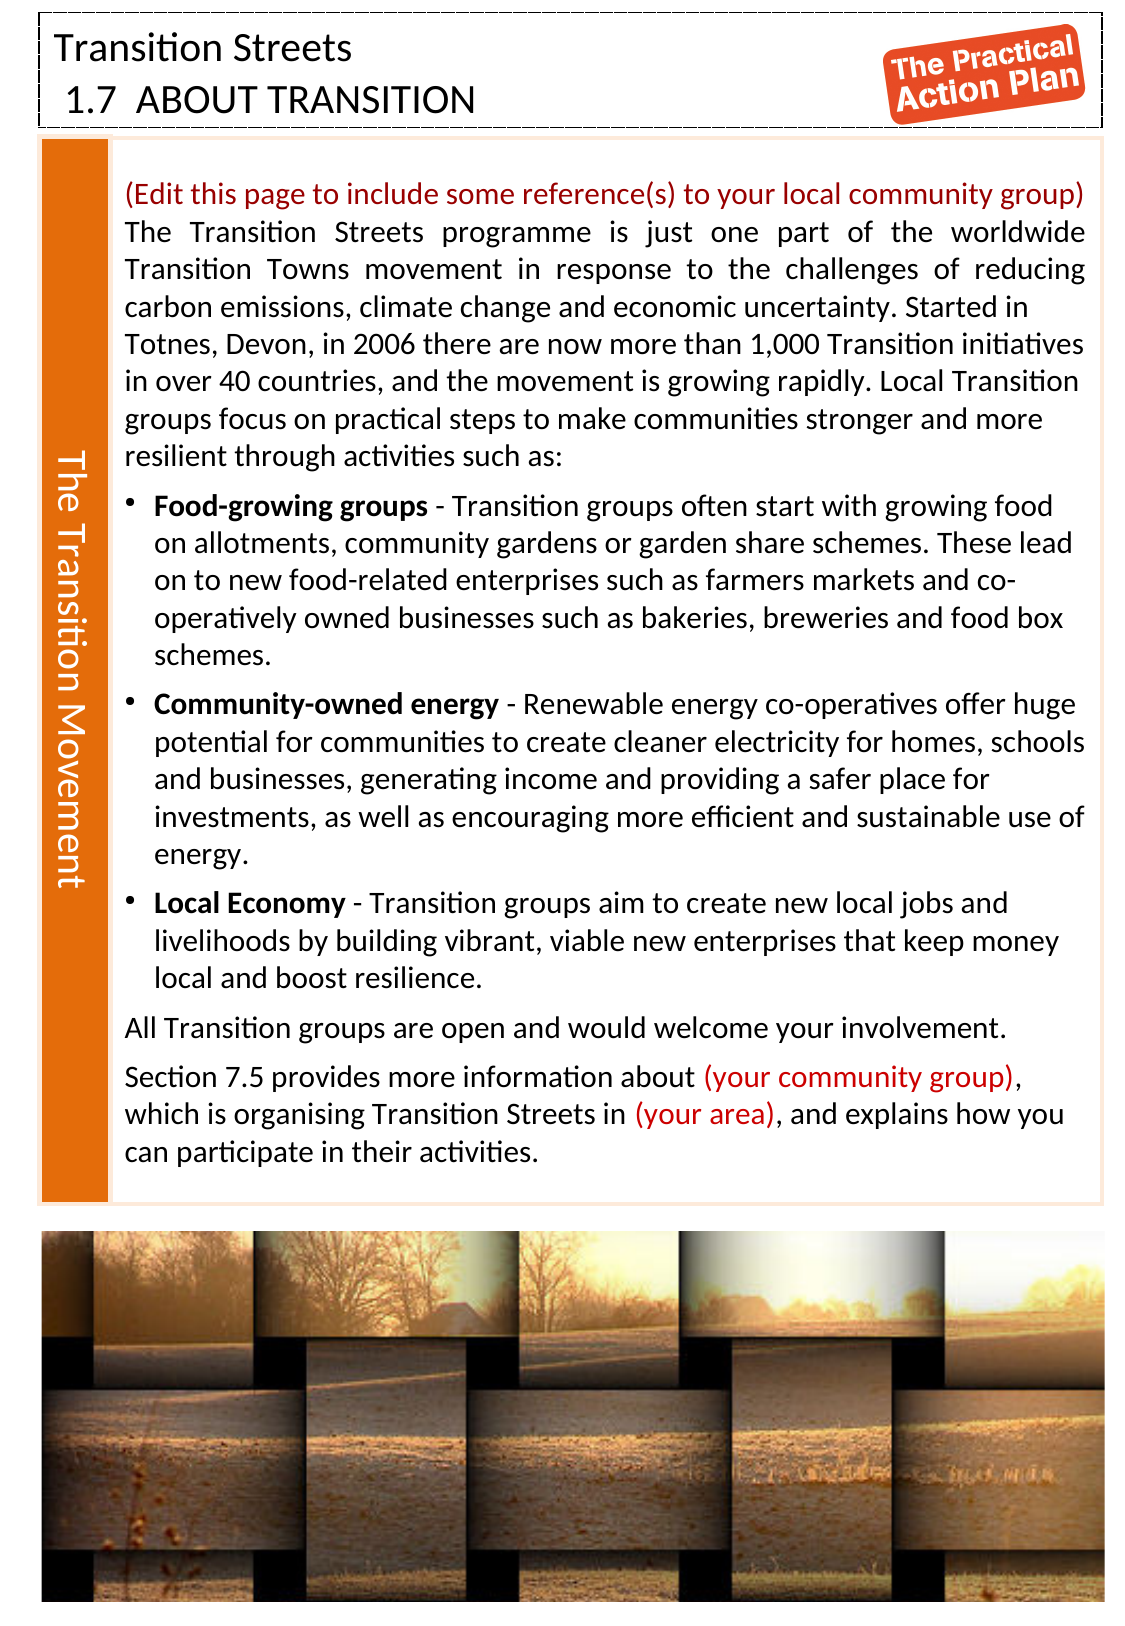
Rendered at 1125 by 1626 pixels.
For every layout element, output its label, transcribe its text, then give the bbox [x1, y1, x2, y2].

picture [41, 1231, 1105, 1602]
text_box (Edit this page to include some reference(s) to your local community group) The Transition Streets programme is just one part of the worldwide Transition Towns movement in response to the challenges of reducing carbon emissions, climate change and economic uncertainty. Started in Totnes, Devon, in 2006 there are now more than 1,000 Transition initiatives in over 40 countries, and the movement is growing rapidly. Local Transition groups focus on practical steps to make communities stronger and more resilient through activities such as: Food-growing groups - Transition groups often start with growing food on allotments, community gardens or garden share schemes. These lead on to new food-related enterprises such as farmers markets and co-operatively owned businesses such as bakeries, breweries and food box schemes. Community-owned energy - Renewable energy co-operatives offer huge potential for communities to create cleaner electricity for homes, schools and businesses, generating income and providing a safer place for investments, as well as encouraging more efficient and sustainable use of energy. Local Economy - Transition groups aim to create new local jobs and livelihoods by building vibrant, viable new enterprises that keep money local and boost resilience. All Transition groups are open and would welcome your involvement. Section 7.5 provides more information about (your community group), which is organising Transition Streets in (your area), and explains how you can participate in their activities. [111, 137, 1103, 1205]
picture [870, 24, 1102, 128]
text_box 1.7 ABOUT TRANSITION [39, 64, 806, 130]
text_box The Transition Movement [39, 136, 111, 1205]
